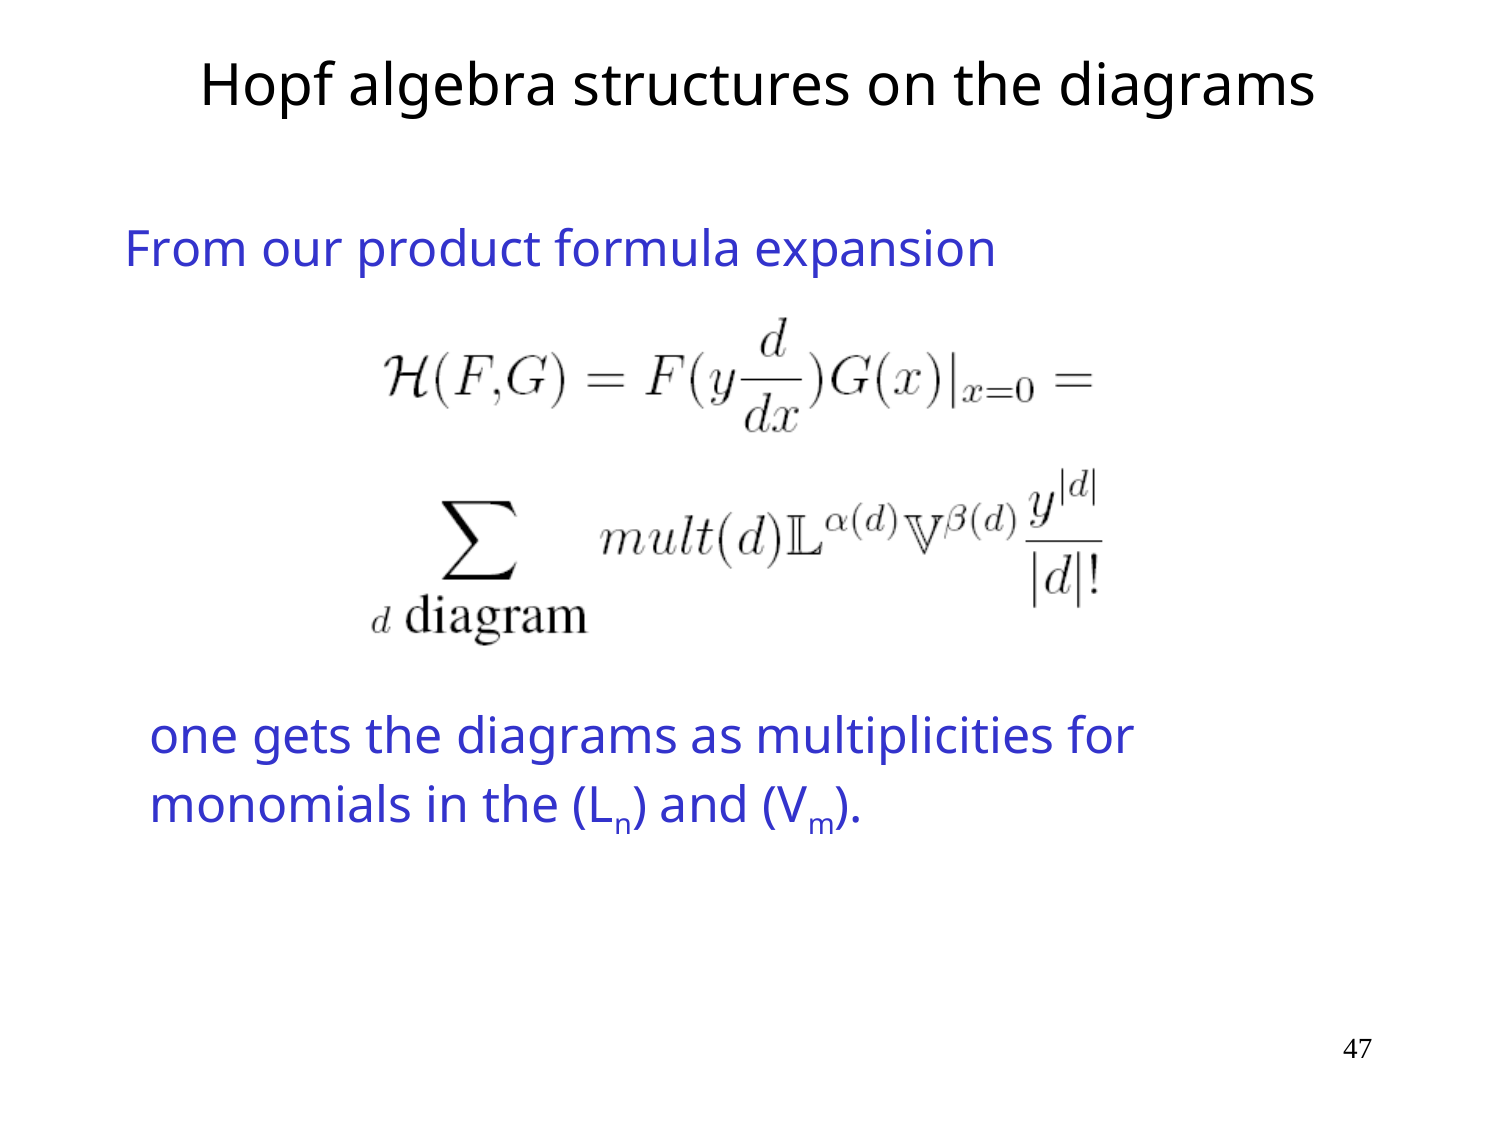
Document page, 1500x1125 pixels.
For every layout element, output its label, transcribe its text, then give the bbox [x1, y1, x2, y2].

text_box From our product formula expansion [109, 205, 1013, 289]
text_box one gets the diagrams as multiplicities for monomials in the (Ln) and (Vm). [134, 692, 1165, 851]
picture [350, 299, 1126, 663]
text_box Hopf algebra structures on the diagrams [27, 35, 1490, 131]
